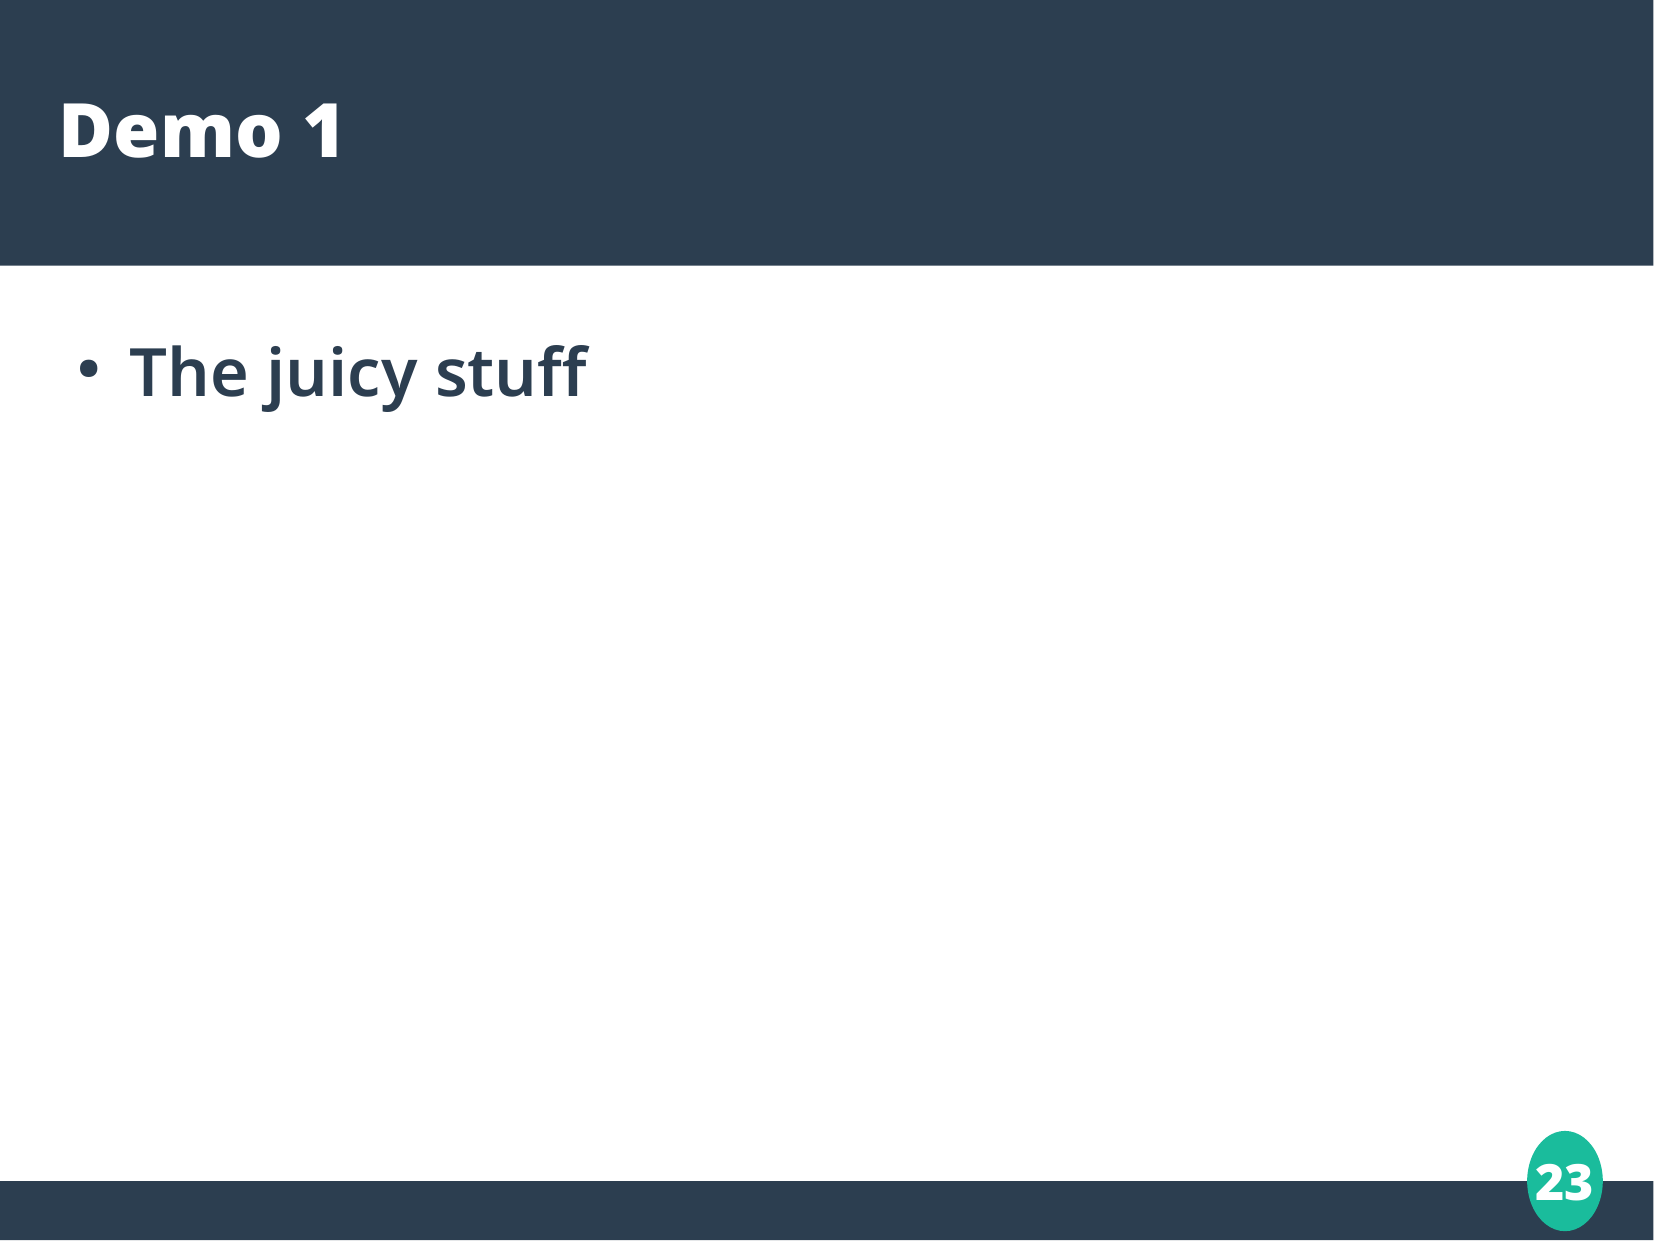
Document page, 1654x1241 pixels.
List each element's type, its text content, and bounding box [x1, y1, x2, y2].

title Demo 1 [59, 49, 1595, 207]
list The juicy stuff [59, 324, 1595, 1152]
